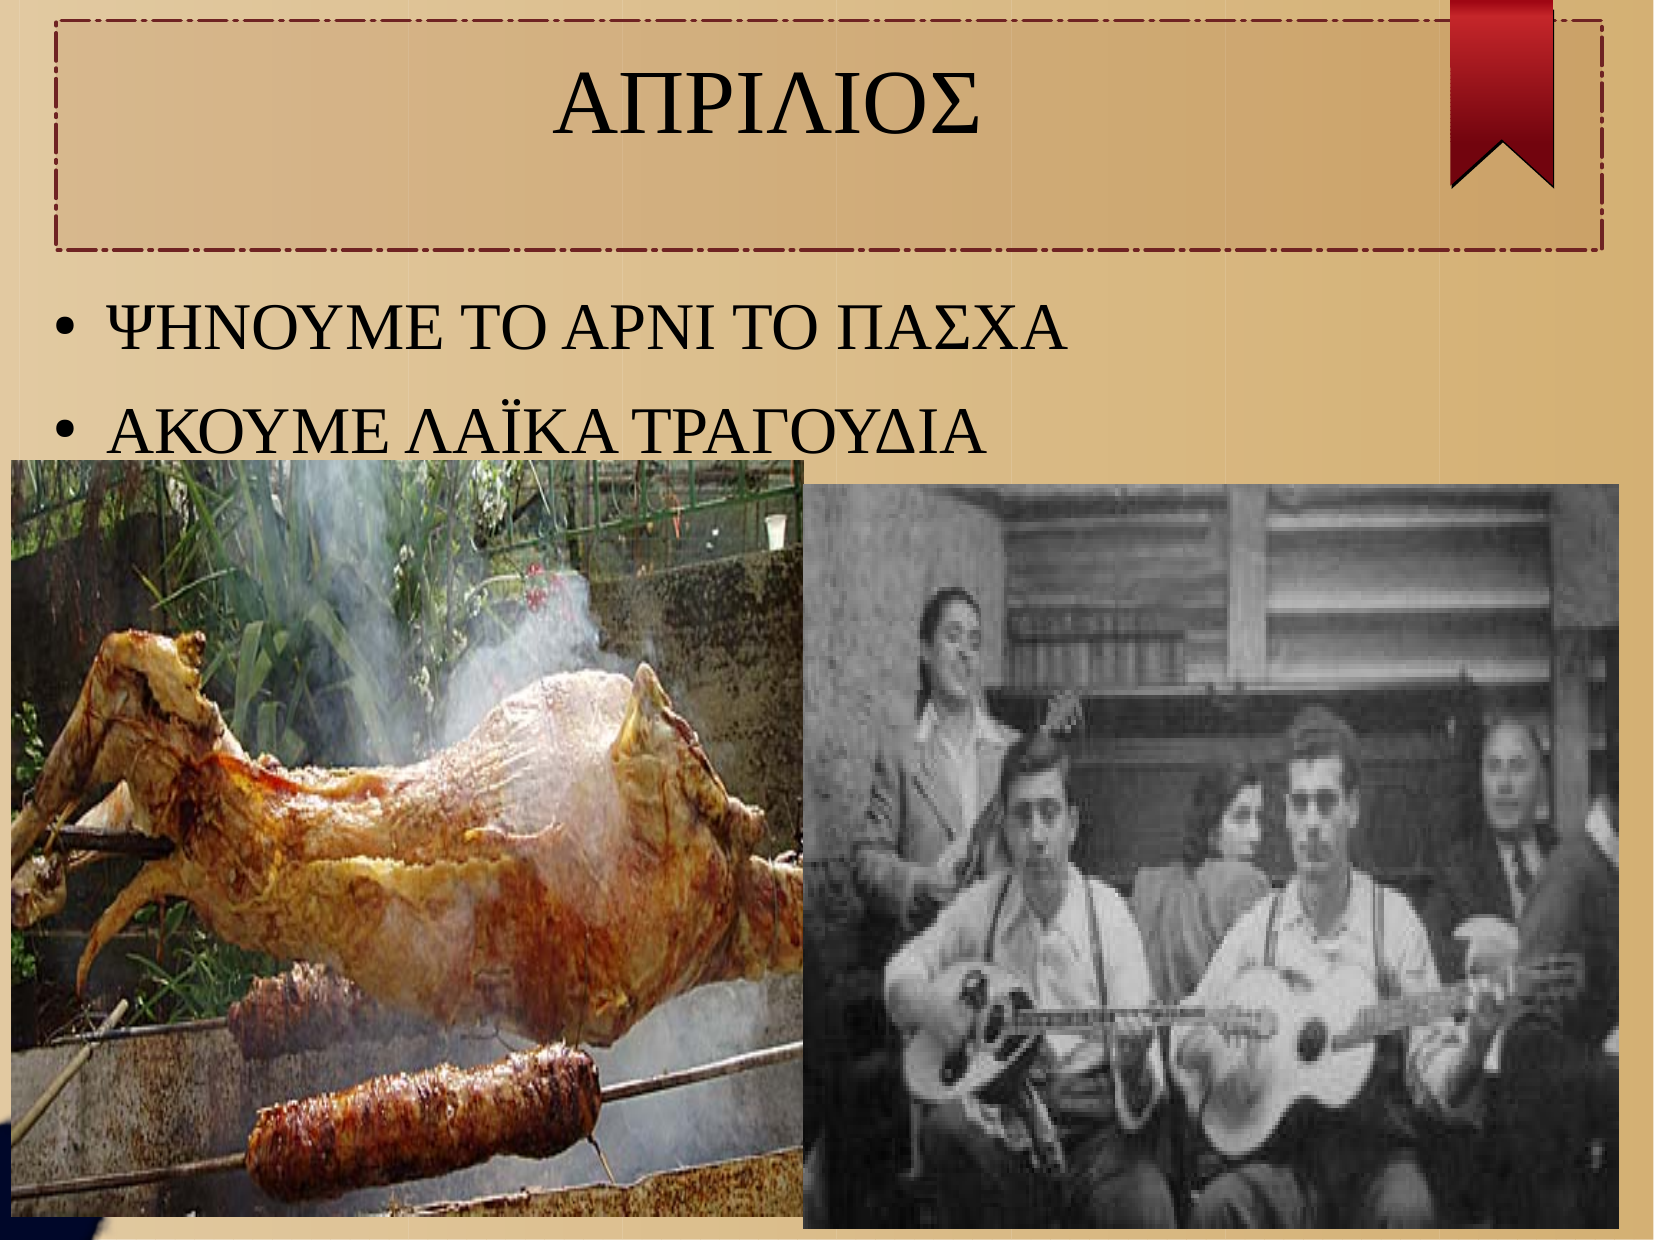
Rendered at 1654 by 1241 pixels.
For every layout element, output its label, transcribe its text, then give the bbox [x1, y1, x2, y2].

title ΑΠΡΙΛΙΟΣ [82, 49, 1453, 257]
list ΨΗΝΟΥΜΕ ΤΟ ΑΡΝΙ ΤΟ ΠΑΣΧΑ ΑΚΟΥΜΕ ΛΑΪΚΑ ΤΡΑΓΟΥΔΙΑ [35, 290, 1538, 484]
picture [11, 460, 1619, 1229]
